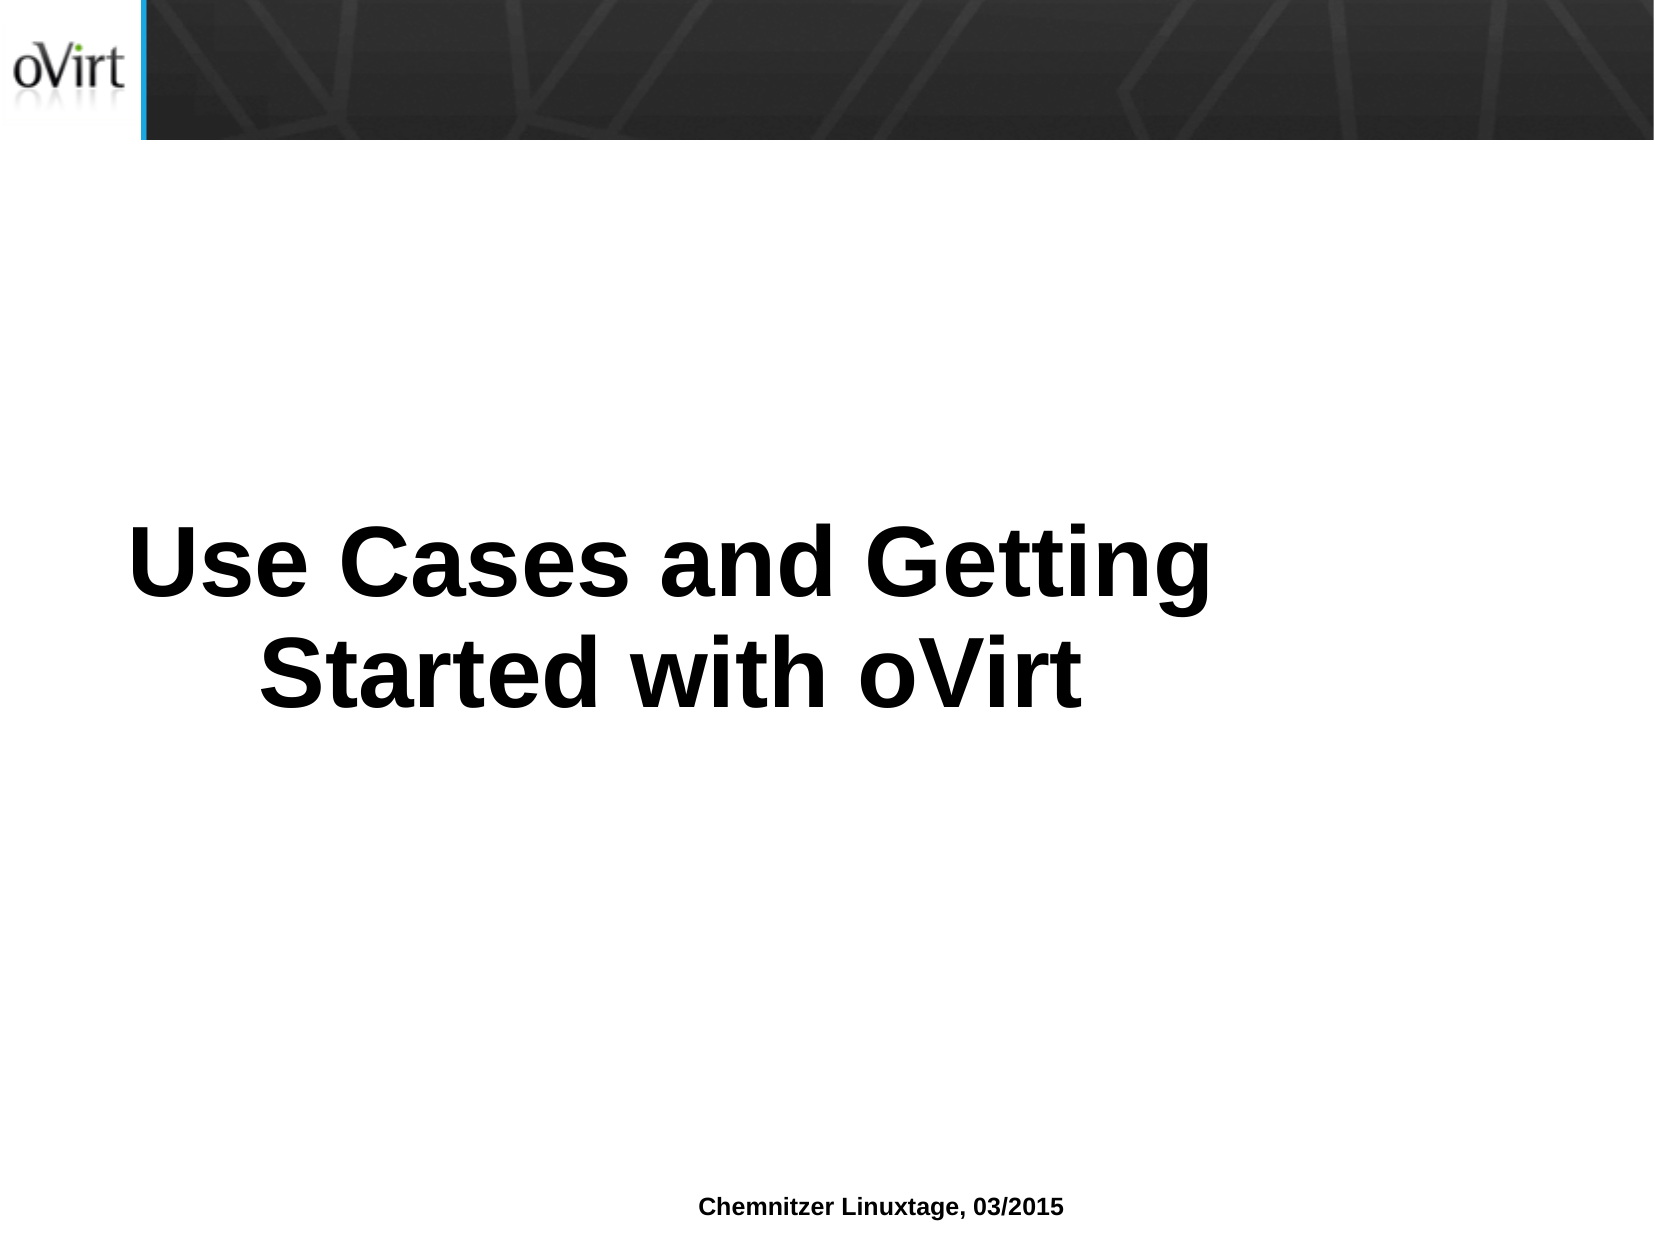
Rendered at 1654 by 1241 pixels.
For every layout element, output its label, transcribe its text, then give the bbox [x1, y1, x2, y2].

picture [0, 0, 1654, 140]
text_box Use Cases and Getting Started with oVirt [112, 498, 1549, 737]
